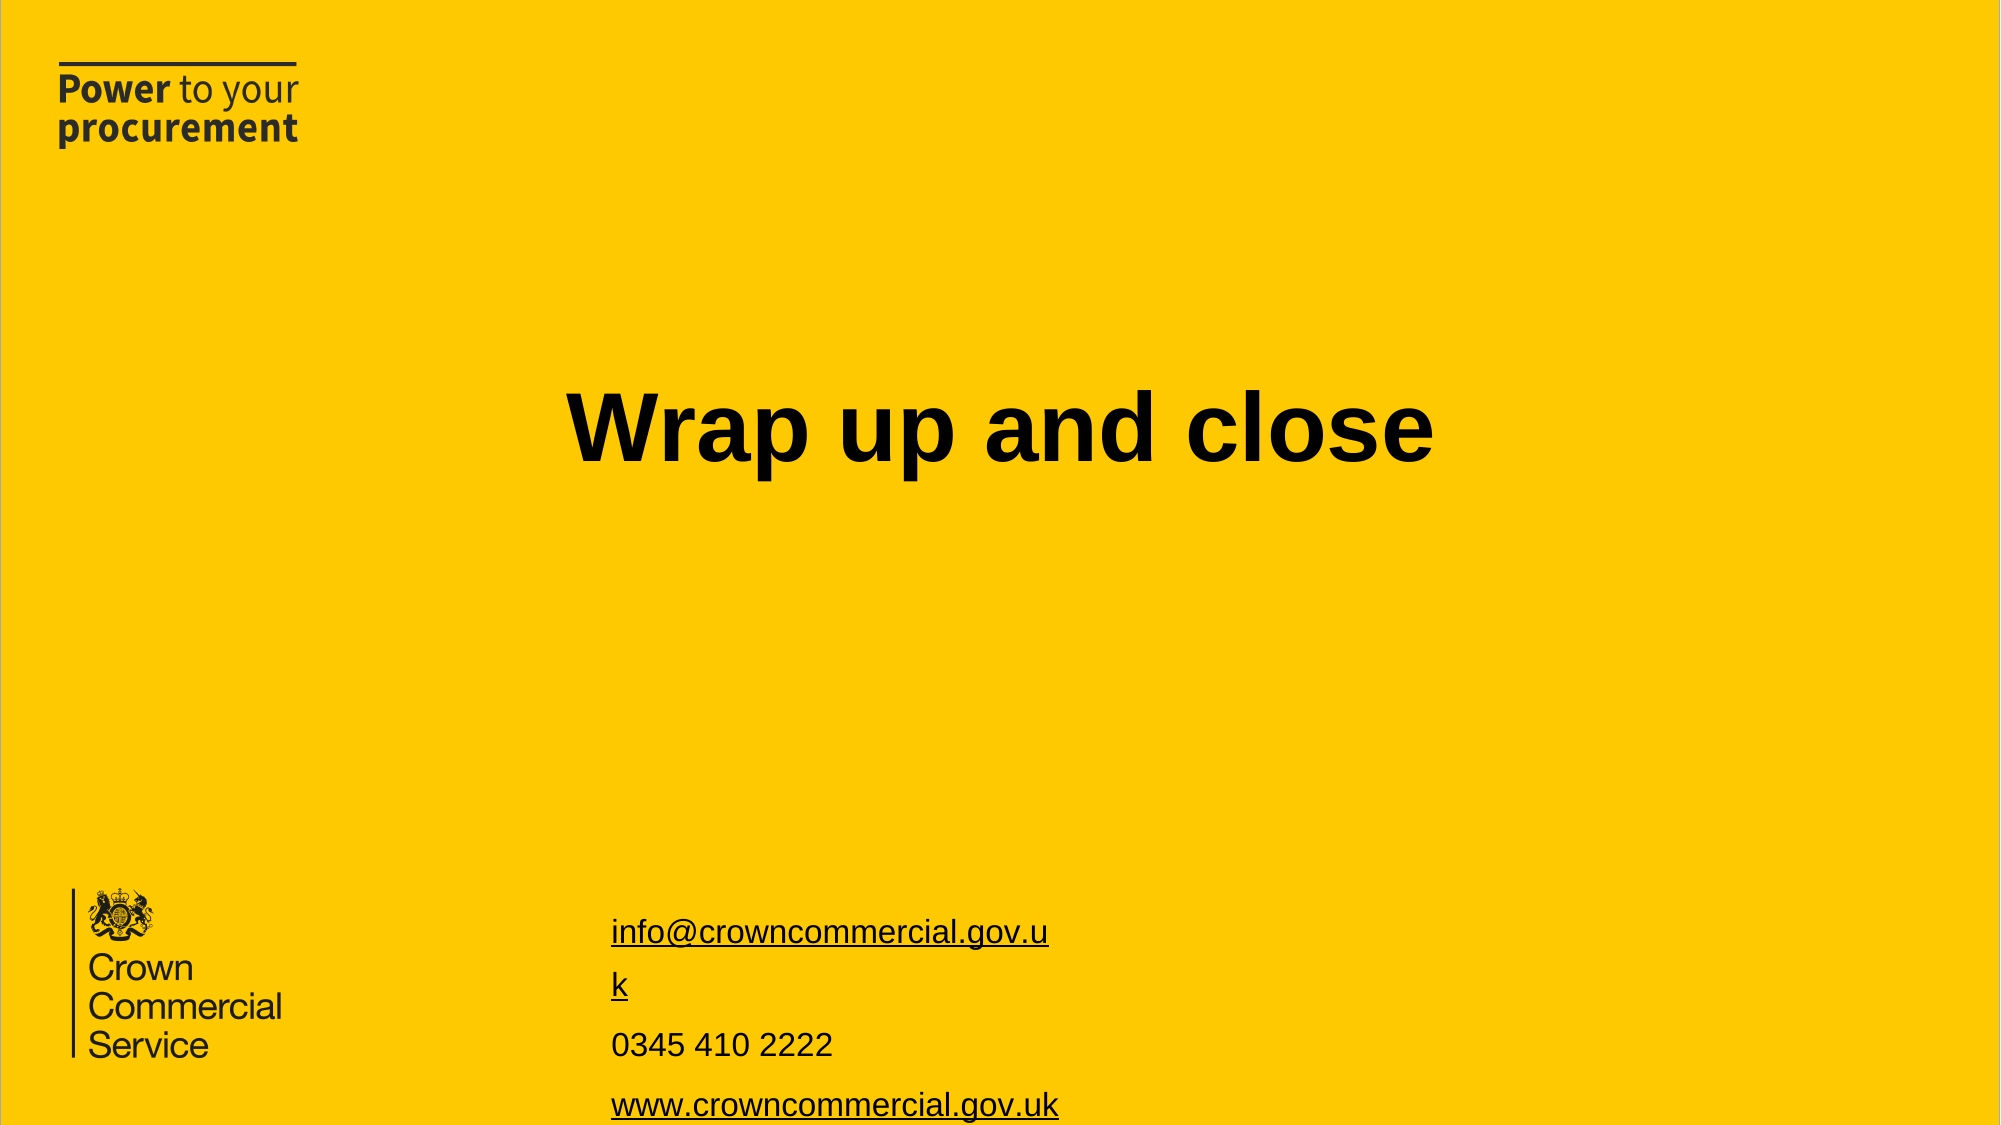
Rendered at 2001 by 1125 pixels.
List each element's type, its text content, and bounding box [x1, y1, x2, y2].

title Wrap up and close [566, 363, 1628, 633]
title info@crowncommercial.gov.uk 0345 410 2222 www.crowncommercial.gov.uk [609, 890, 1126, 1029]
